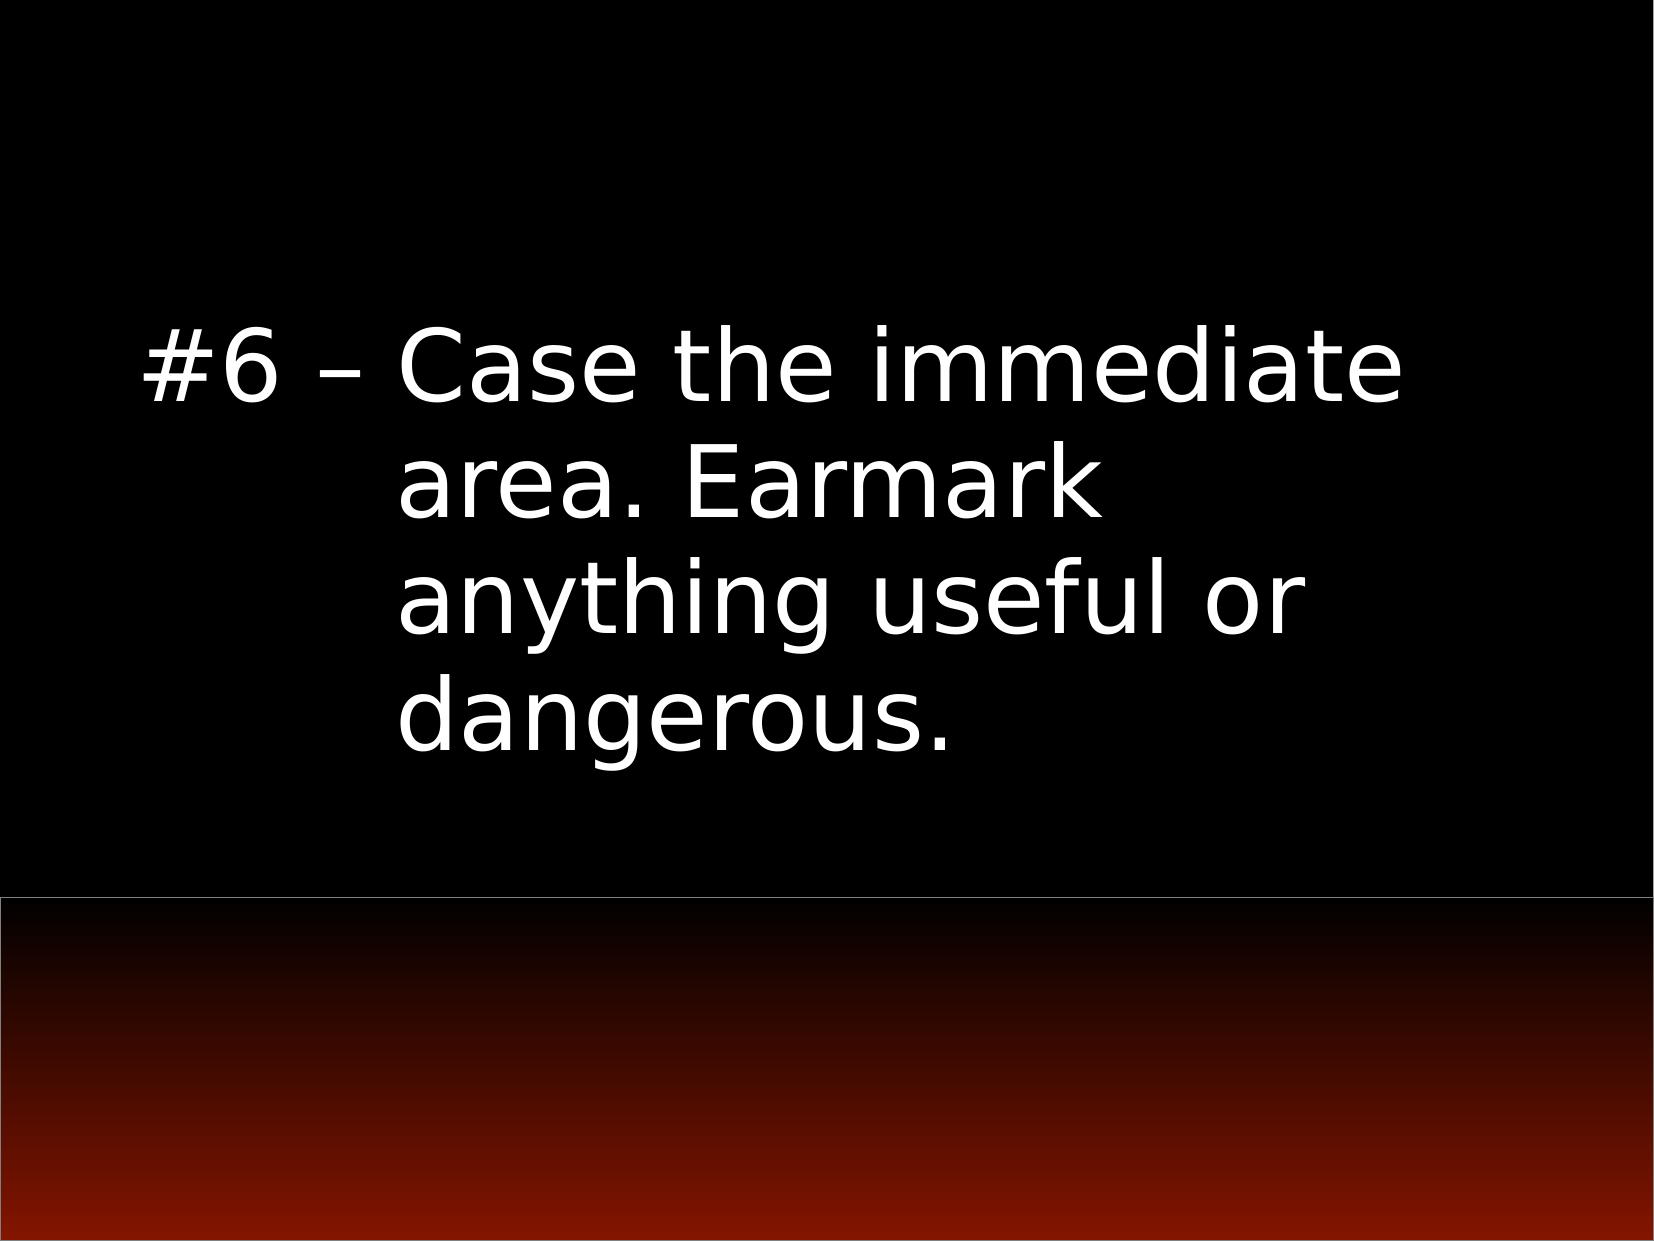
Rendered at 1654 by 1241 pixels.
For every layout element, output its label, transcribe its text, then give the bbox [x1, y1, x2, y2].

text_box #6 – Case the immediate area. Earmark anything useful or dangerous. [76, 301, 1554, 782]
